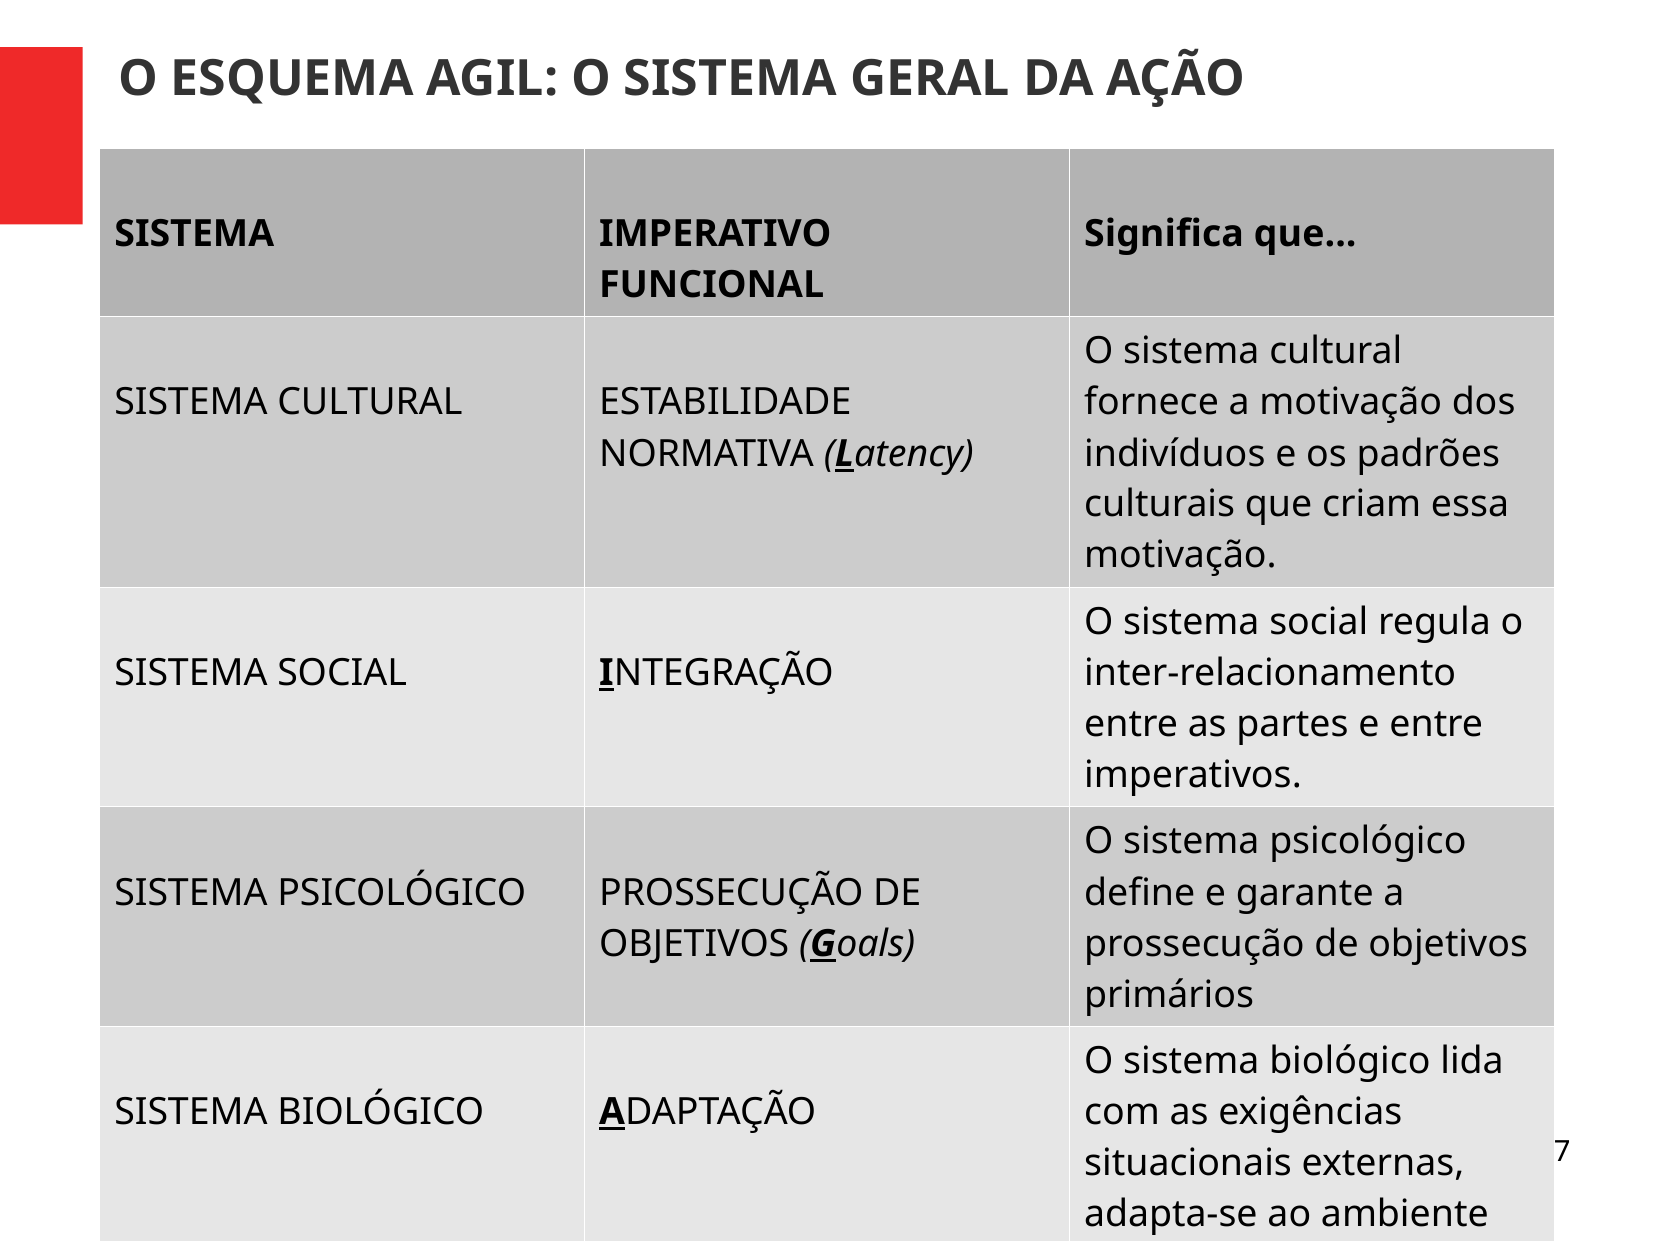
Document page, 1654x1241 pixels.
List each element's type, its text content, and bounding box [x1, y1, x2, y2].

table_cell O sistema social regula o inter-relacionamento entre as partes e entre imperativos. [1070, 588, 1554, 806]
table_cell PROSSECUÇÃO DE OBJETIVOS (Goals) [585, 807, 1069, 1026]
table_header SISTEMA [100, 149, 584, 316]
table_cell O sistema cultural fornece a motivação dos indivíduos e os padrões culturais que criam essa motivação. [1070, 317, 1554, 587]
table_cell SISTEMA CULTURAL [100, 317, 584, 587]
table_header IMPERATIVO FUNCIONAL [585, 149, 1069, 316]
table_header Significa que... [1070, 149, 1554, 316]
table_cell O sistema psicológico define e garante a prossecução de objetivos primários [1070, 807, 1554, 1026]
table_cell SISTEMA BIOLÓGICO [100, 1027, 584, 1241]
table_cell INTEGRAÇÃO [585, 588, 1069, 806]
table_cell ESTABILIDADE NORMATIVA (Latency) [585, 317, 1069, 587]
table_cell SISTEMA SOCIAL [100, 588, 584, 806]
title O ESQUEMA AGIL: O SISTEMA GERAL DA AÇÃO [118, 0, 1571, 180]
table_cell SISTEMA PSICOLÓGICO [100, 807, 584, 1026]
table_cell O sistema biológico lida com as exigências situacionais externas, adapta-se ao ambiente [1070, 1027, 1554, 1241]
table_cell ADAPTAÇÃO [585, 1027, 1069, 1241]
